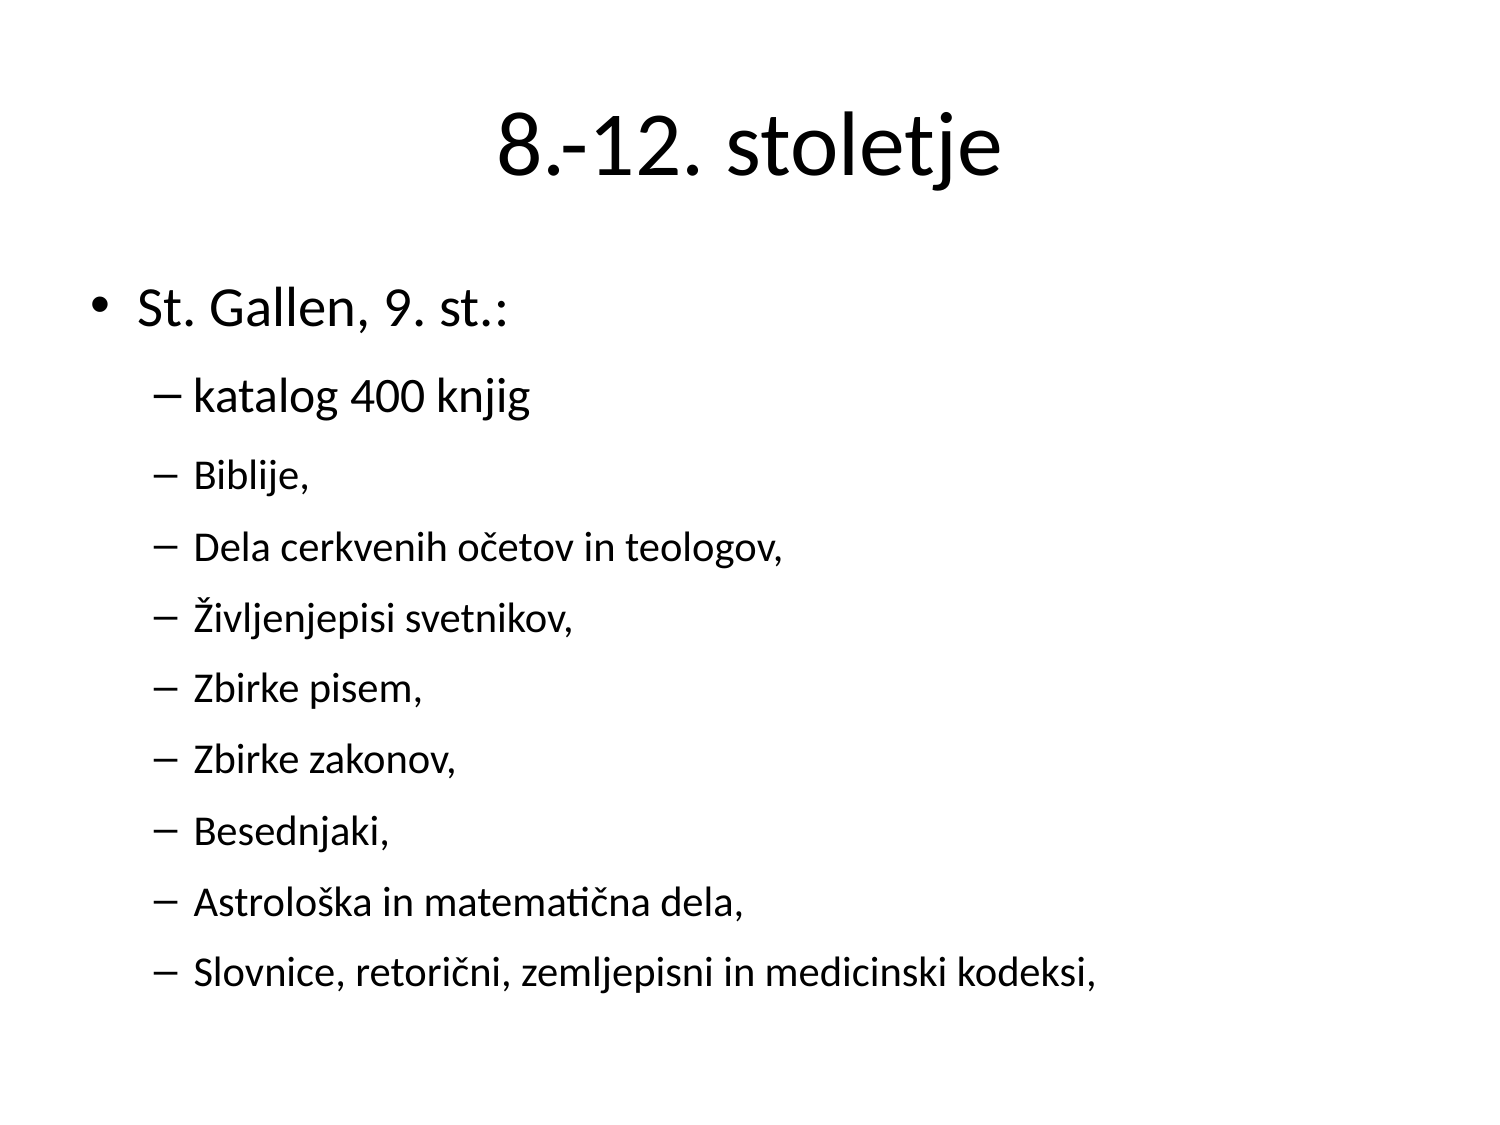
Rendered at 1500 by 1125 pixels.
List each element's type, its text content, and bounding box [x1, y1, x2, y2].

title 8.-12. stoletje [75, 45, 1425, 233]
list St. Gallen, 9. st.: katalog 400 knjig Biblije, Dela cerkvenih očetov in teologov, Življenjepisi svetnikov, Zbirke pisem, Zbirke zakonov, Besednjaki, Astrološka in matematična dela, Slovnice, retorični, zemljepisni in medicinski kodeksi, [75, 262, 1425, 1005]
